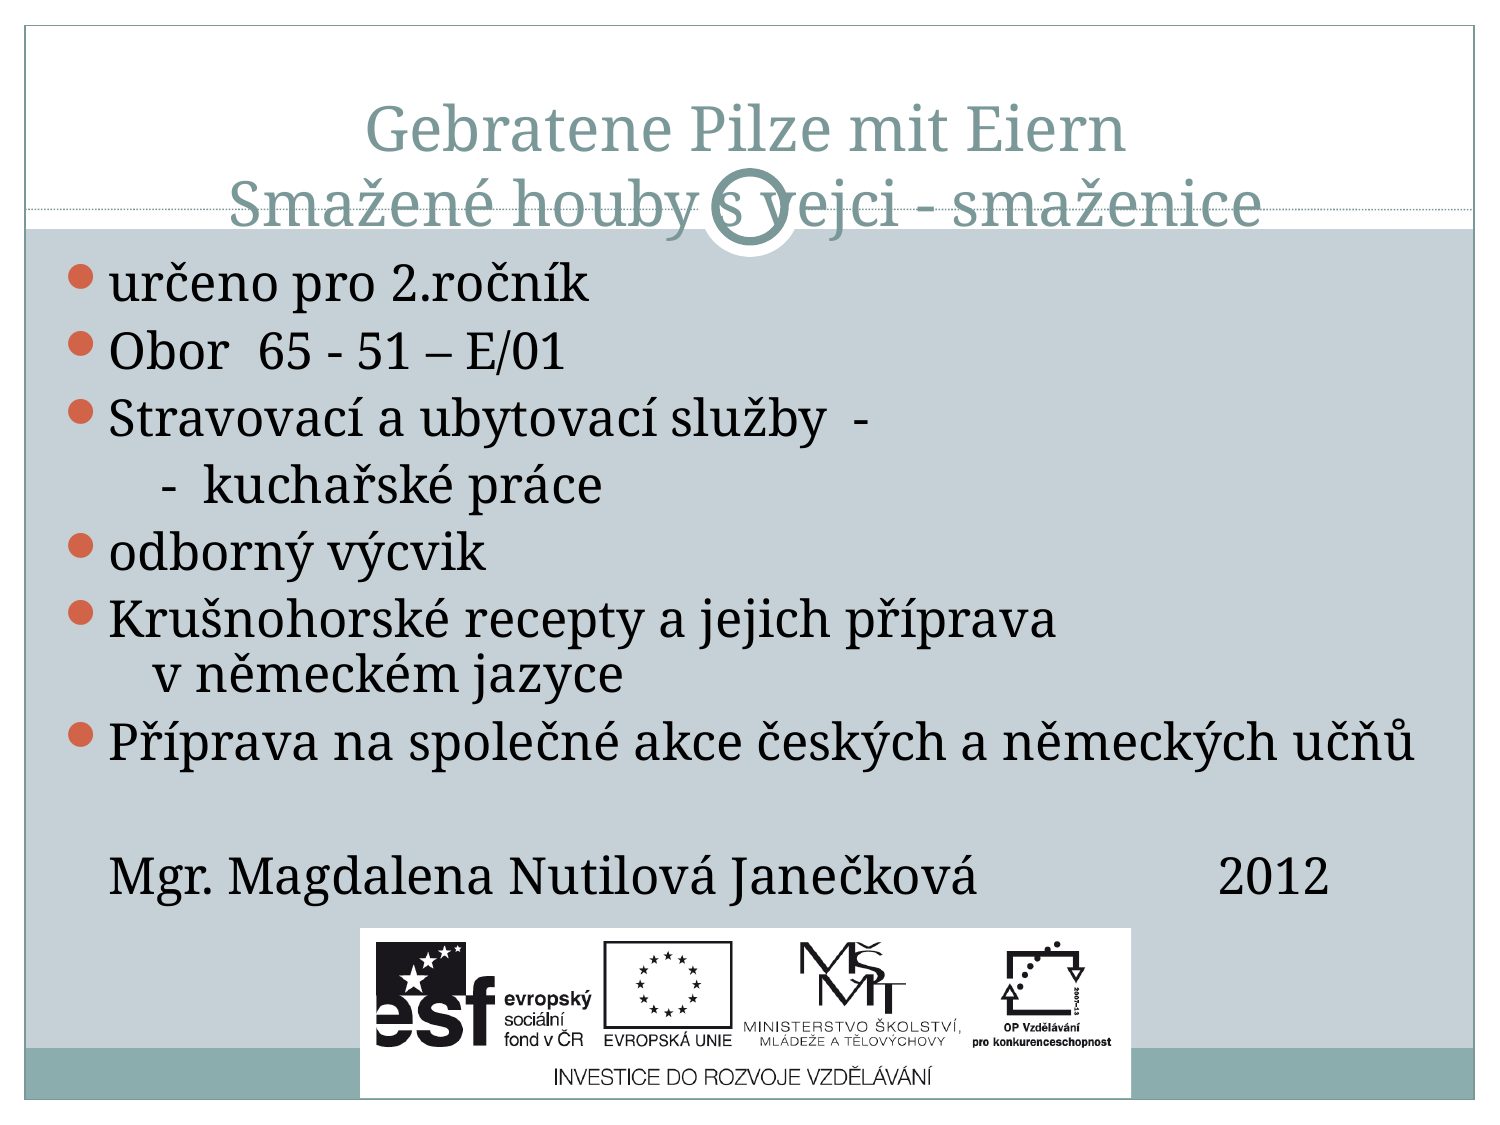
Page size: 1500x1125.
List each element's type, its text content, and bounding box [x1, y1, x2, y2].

picture [360, 928, 1132, 1098]
title Gebratene Pilze mit Eiern Smažené houby s vejci - smaženice [46, 82, 1447, 207]
list určeno pro 2.ročník Obor 65 - 51 – E/01 Stravovací a ubytovací služby - - kuchařské práce odborný výcvik Krušnohorské recepty a jejich příprava v německém jazyce Příprava na společné akce českých a německých učňů Mgr. Magdalena Nutilová Janečková 2012 [49, 250, 1445, 1001]
